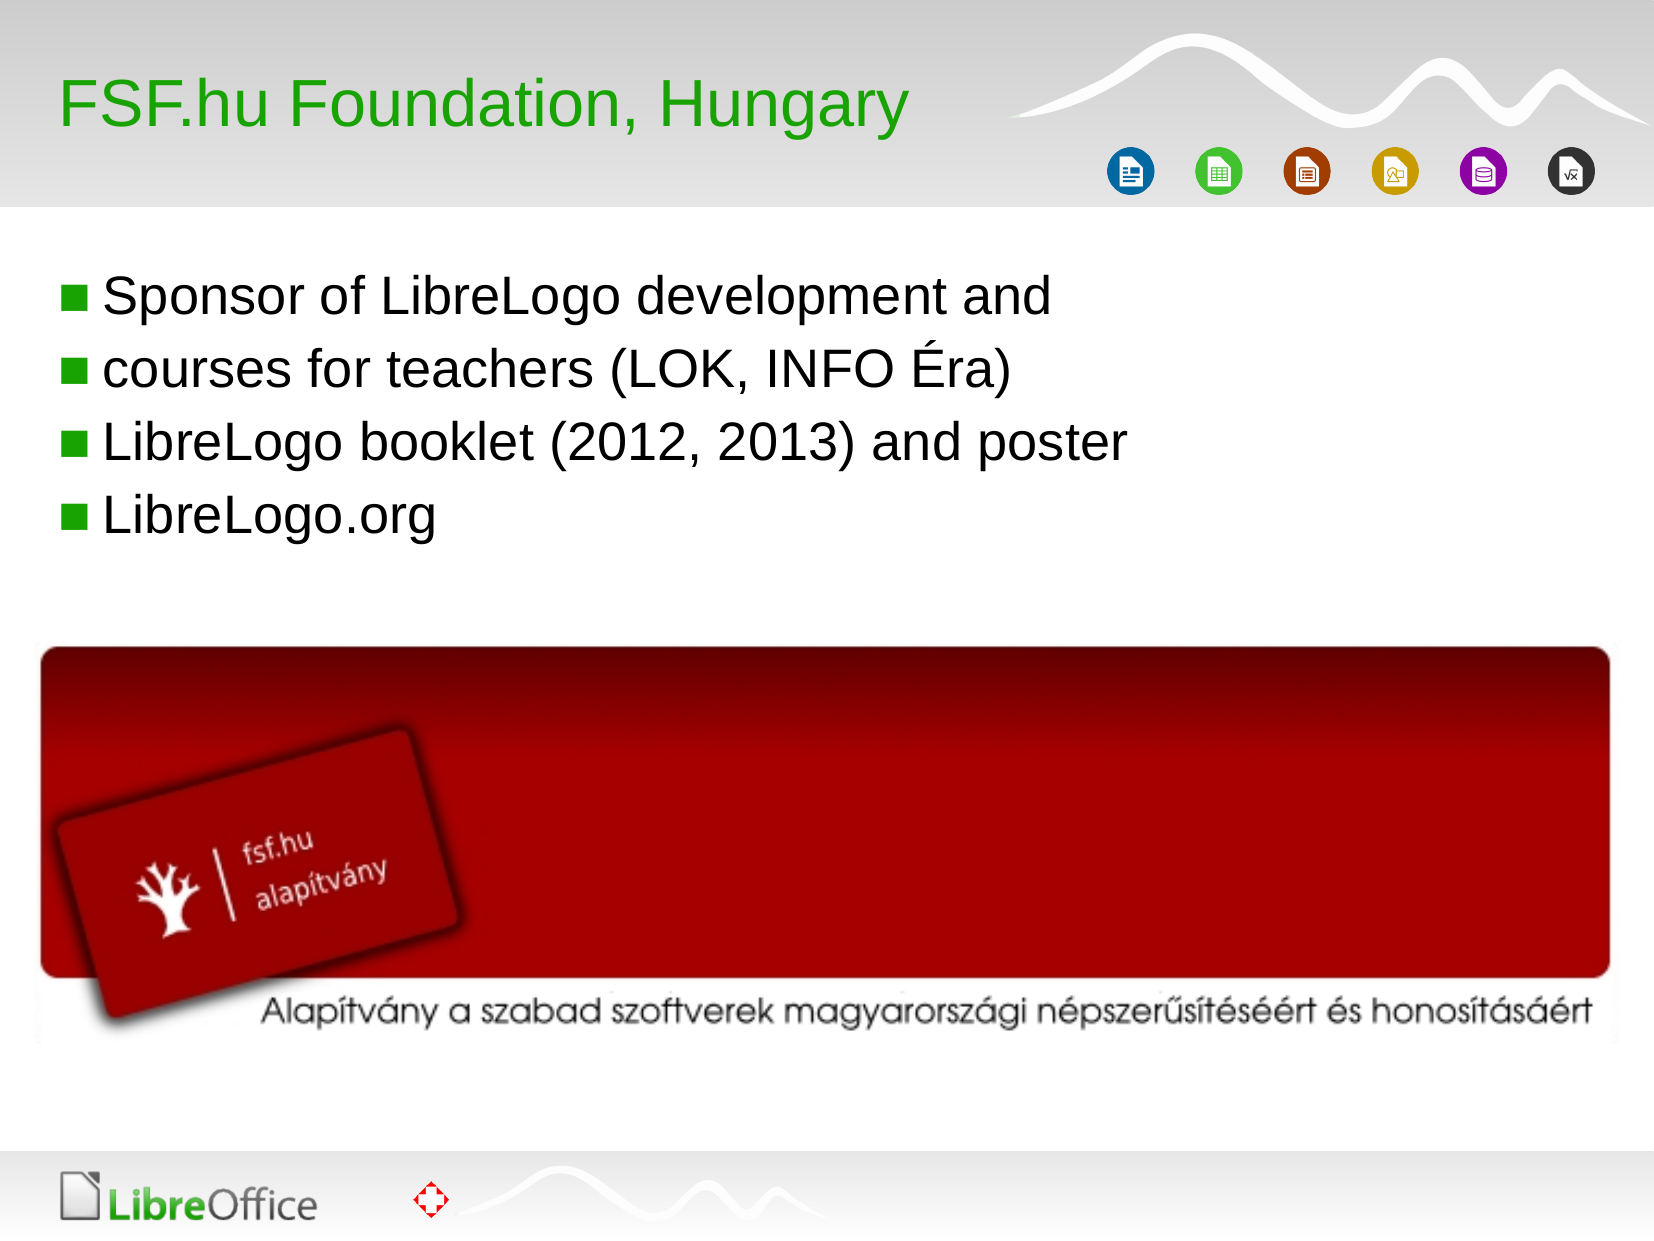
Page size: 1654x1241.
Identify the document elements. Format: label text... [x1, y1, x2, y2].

picture [41, 1152, 337, 1240]
picture [29, 637, 1625, 1044]
picture [413, 1163, 833, 1223]
picture [1107, 147, 1595, 195]
list Sponsor of LibreLogo development and courses for teachers (LOK, INFO Éra) LibreLogo booklet (2012, 2013) and poster LibreLogo.org [59, 265, 1595, 637]
picture [1034, 29, 1654, 131]
title FSF.hu Foundation, Hungary [59, 29, 1034, 178]
